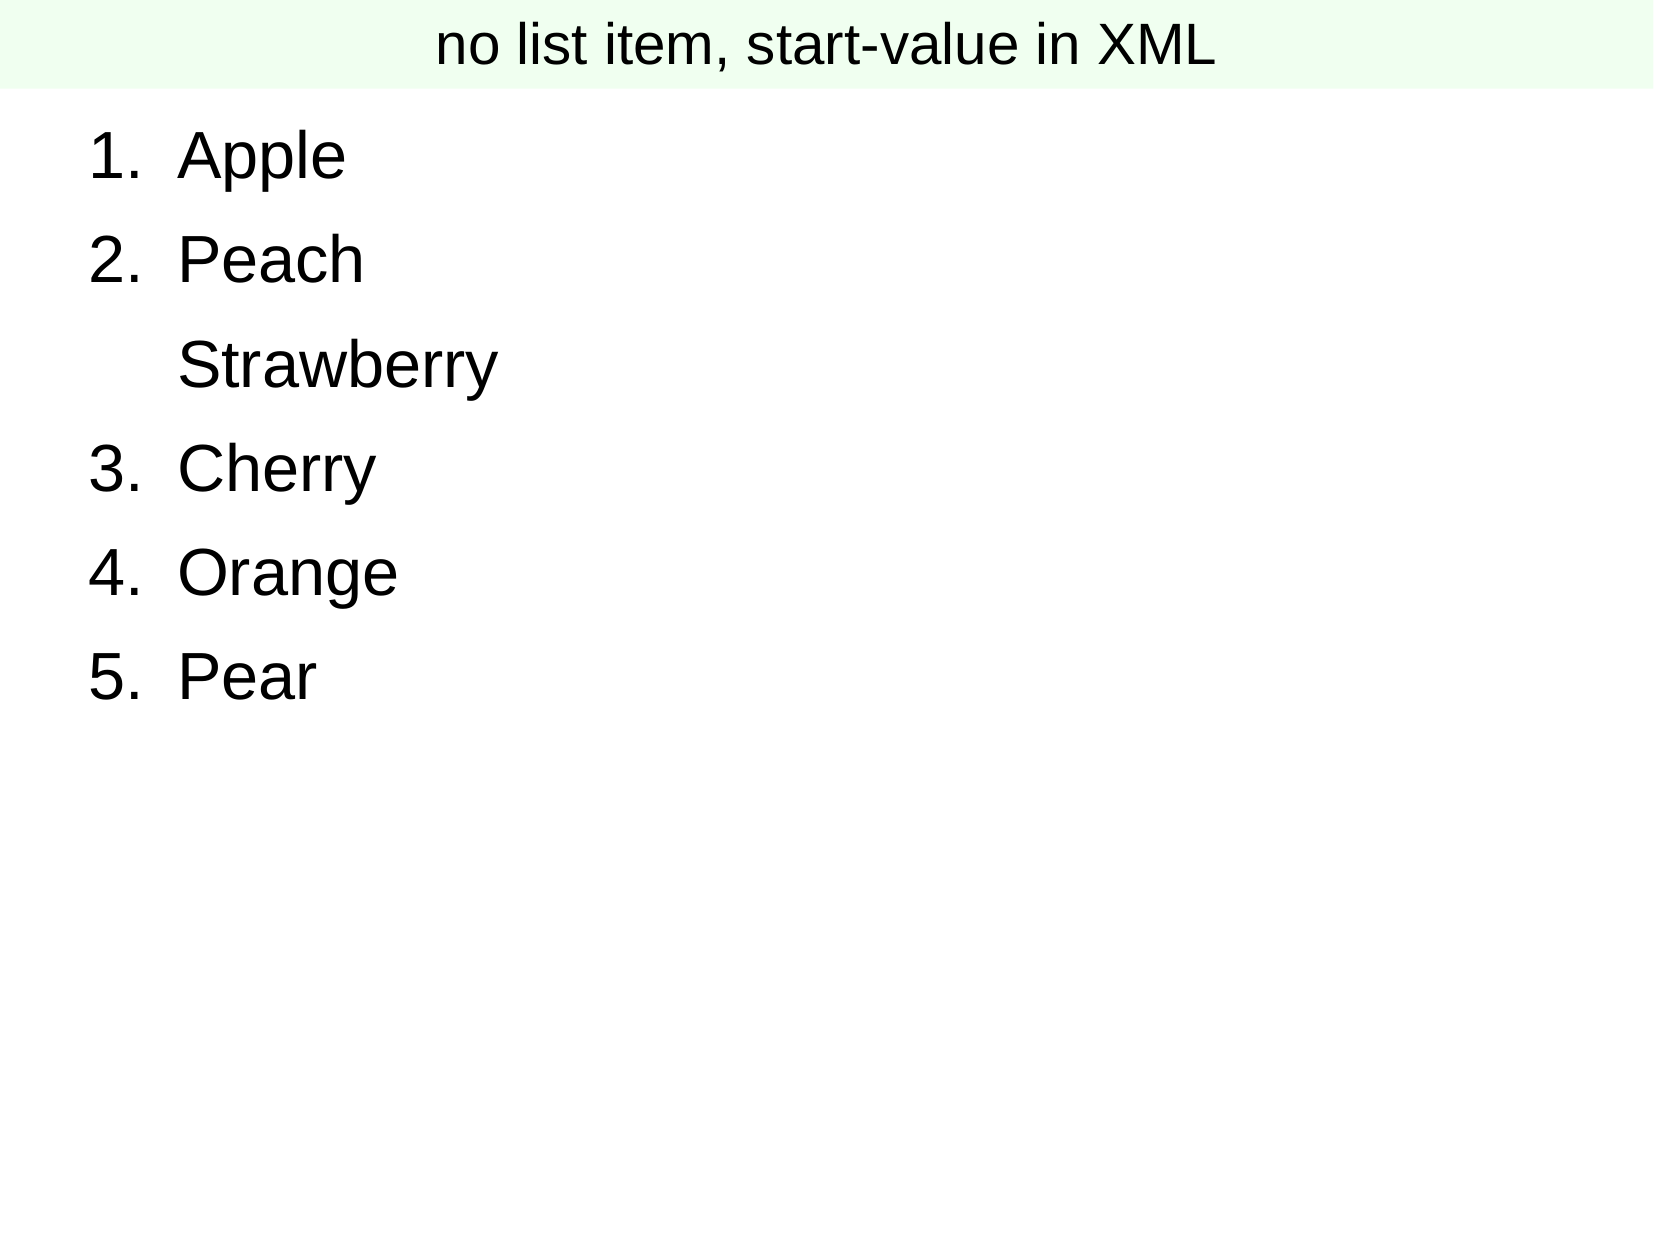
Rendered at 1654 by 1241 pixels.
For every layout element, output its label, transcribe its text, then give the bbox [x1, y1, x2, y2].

title no list item, start-value in XML [0, 0, 1654, 89]
list Apple Peach Strawberry Cherry Orange Pear [88, 118, 1565, 1063]
